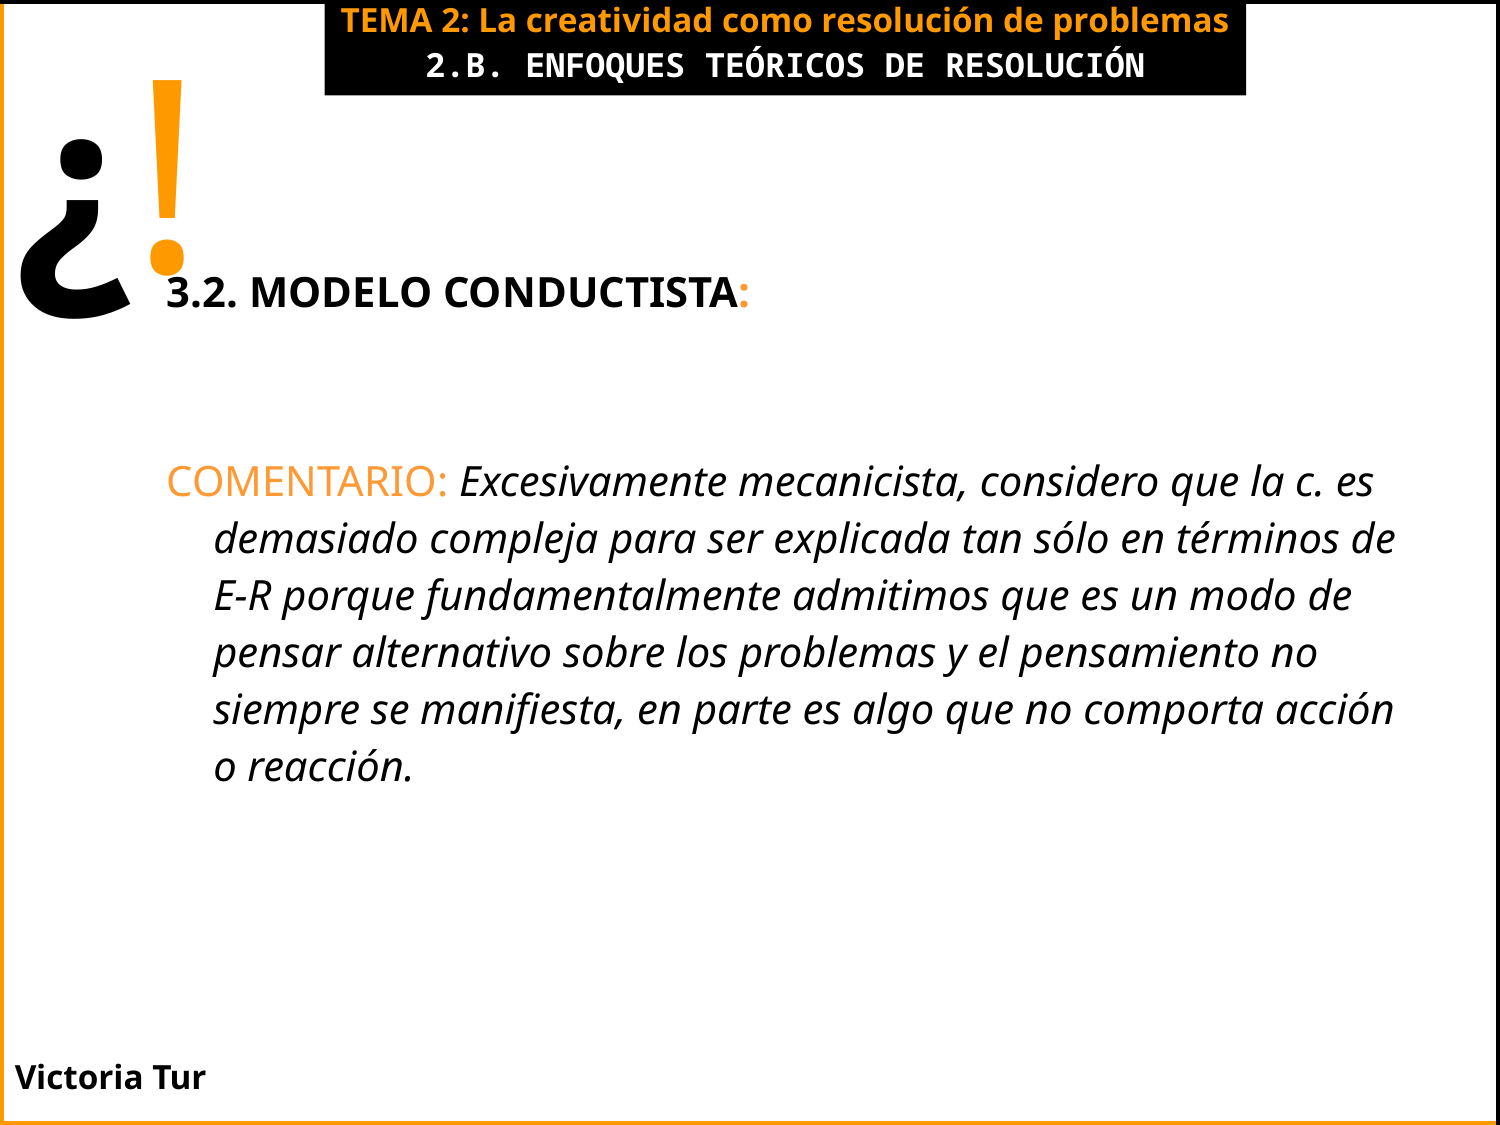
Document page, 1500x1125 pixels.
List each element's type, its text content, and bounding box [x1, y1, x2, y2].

list 3.2. MODELO CONDUCTISTA: COMENTARIO: Excesivamente mecanicista, considero que la c. es demasiado compleja para ser explicada tan sólo en términos de E-R porque fundamentalmente admitimos que es un modo de pensar alternativo sobre los problemas y el pensamiento no siempre se manifiesta, en parte es algo que no comporta acción o reacción. [76, 255, 1427, 998]
